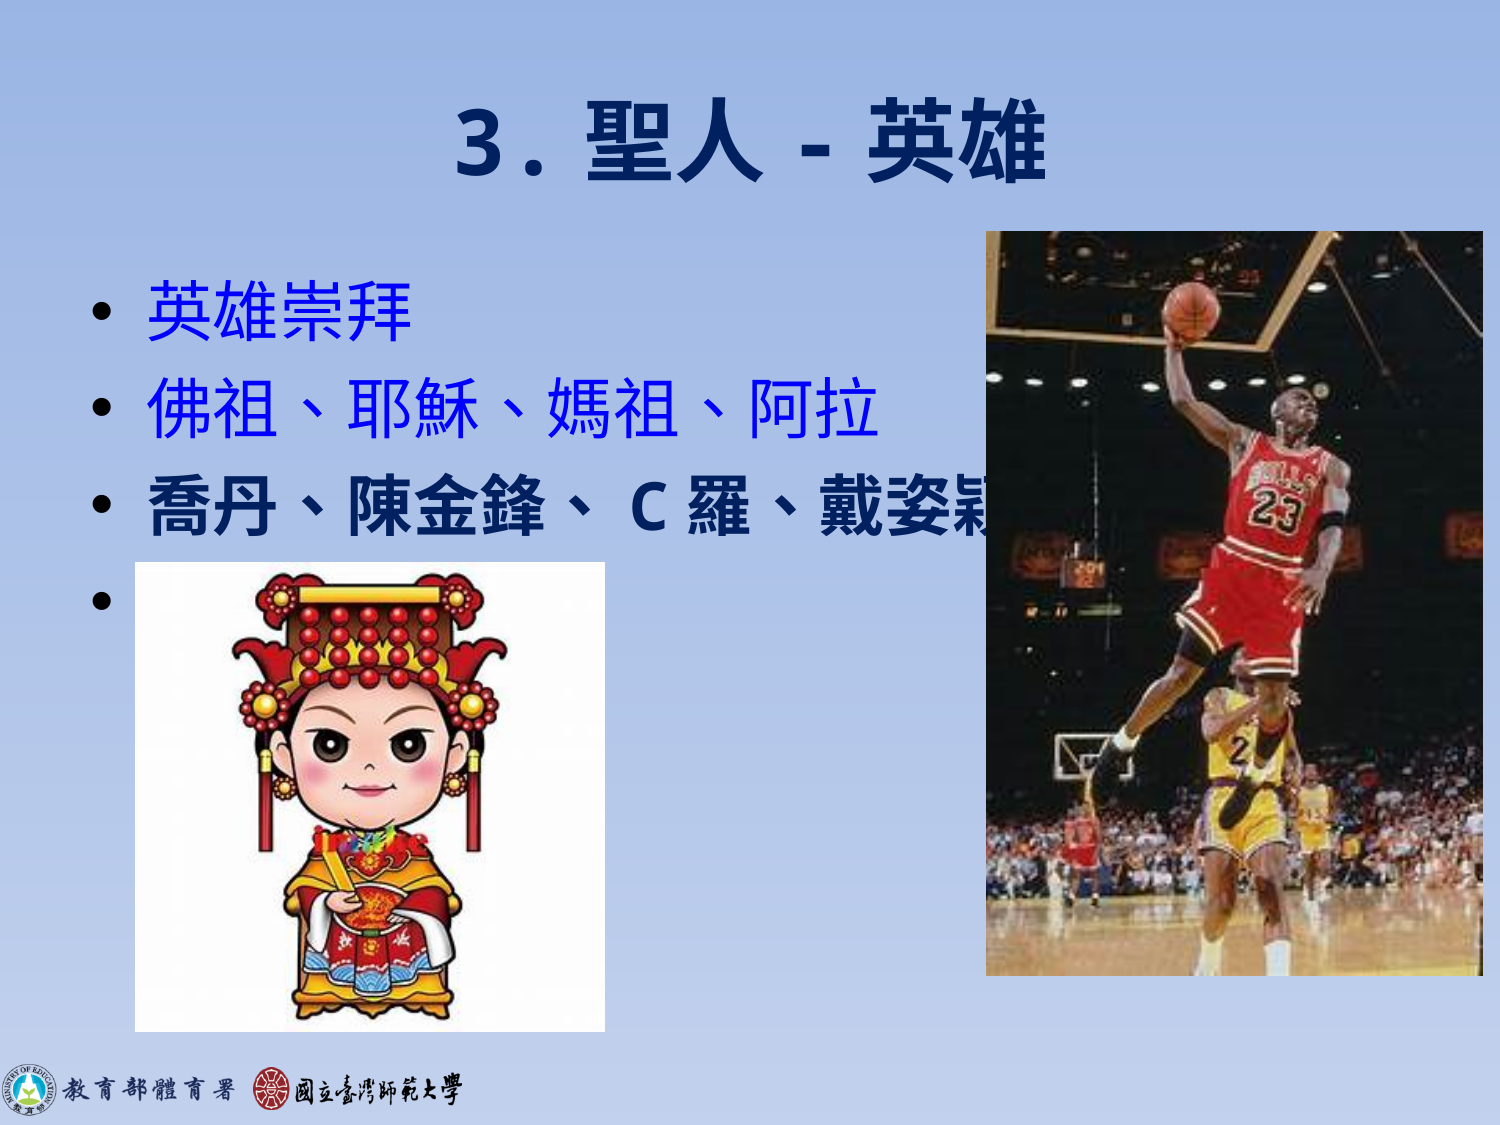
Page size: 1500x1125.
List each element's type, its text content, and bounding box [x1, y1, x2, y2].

picture [135, 562, 605, 1032]
list 英雄崇拜 佛祖、耶穌、媽祖、阿拉 喬丹、陳金鋒、C羅、戴姿穎等 [75, 262, 1426, 1005]
title 3.聖人-英雄 [75, 45, 1426, 233]
picture [986, 231, 1483, 976]
